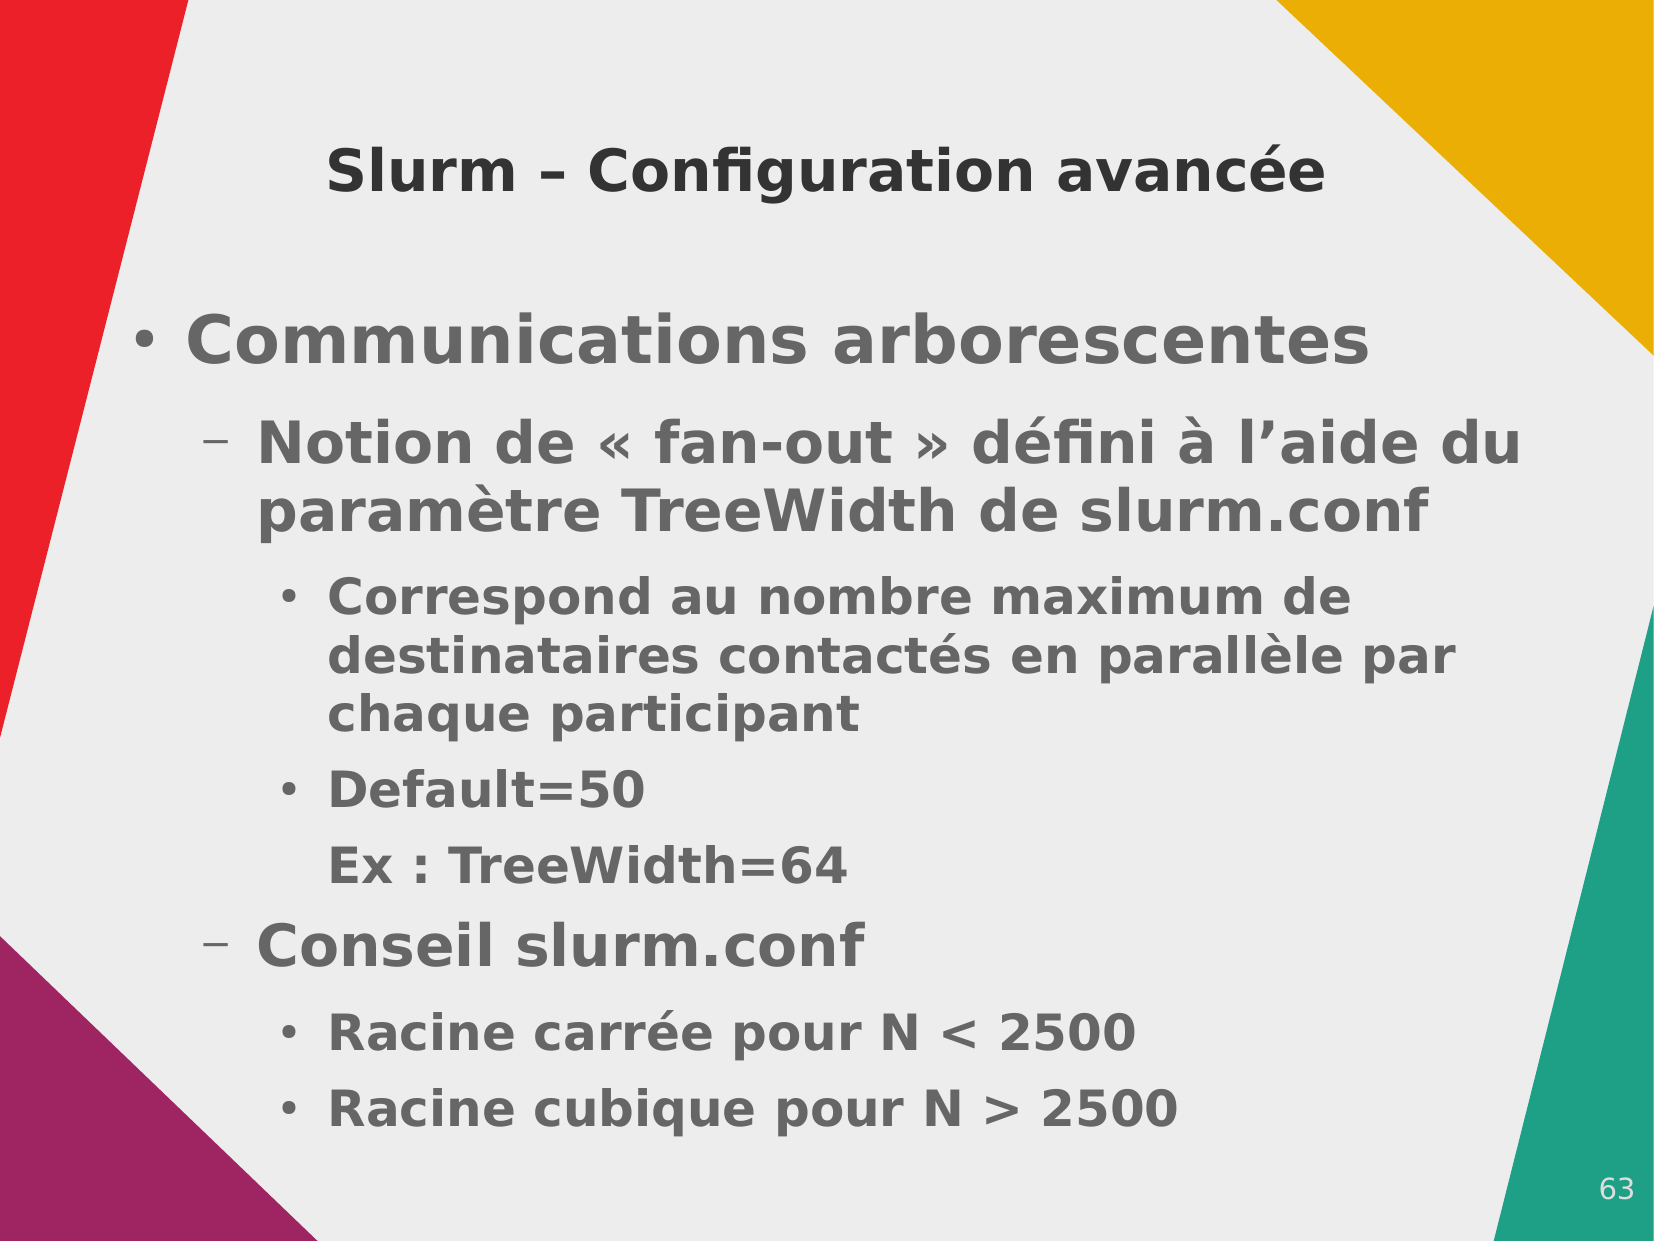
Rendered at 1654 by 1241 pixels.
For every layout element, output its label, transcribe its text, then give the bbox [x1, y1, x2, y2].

title Slurm – Configuration avancée [114, 73, 1539, 271]
list Communications arborescentes Notion de « fan-out » défini à l’aide du paramètre TreeWidth de slurm.conf Correspond au nombre maximum de destinataires contactés en parallèle par chaque participant Default=50 Ex : TreeWidth=64 Conseil slurm.conf Racine carrée pour N < 2500 Racine cubique pour N > 2500 [114, 302, 1539, 1217]
